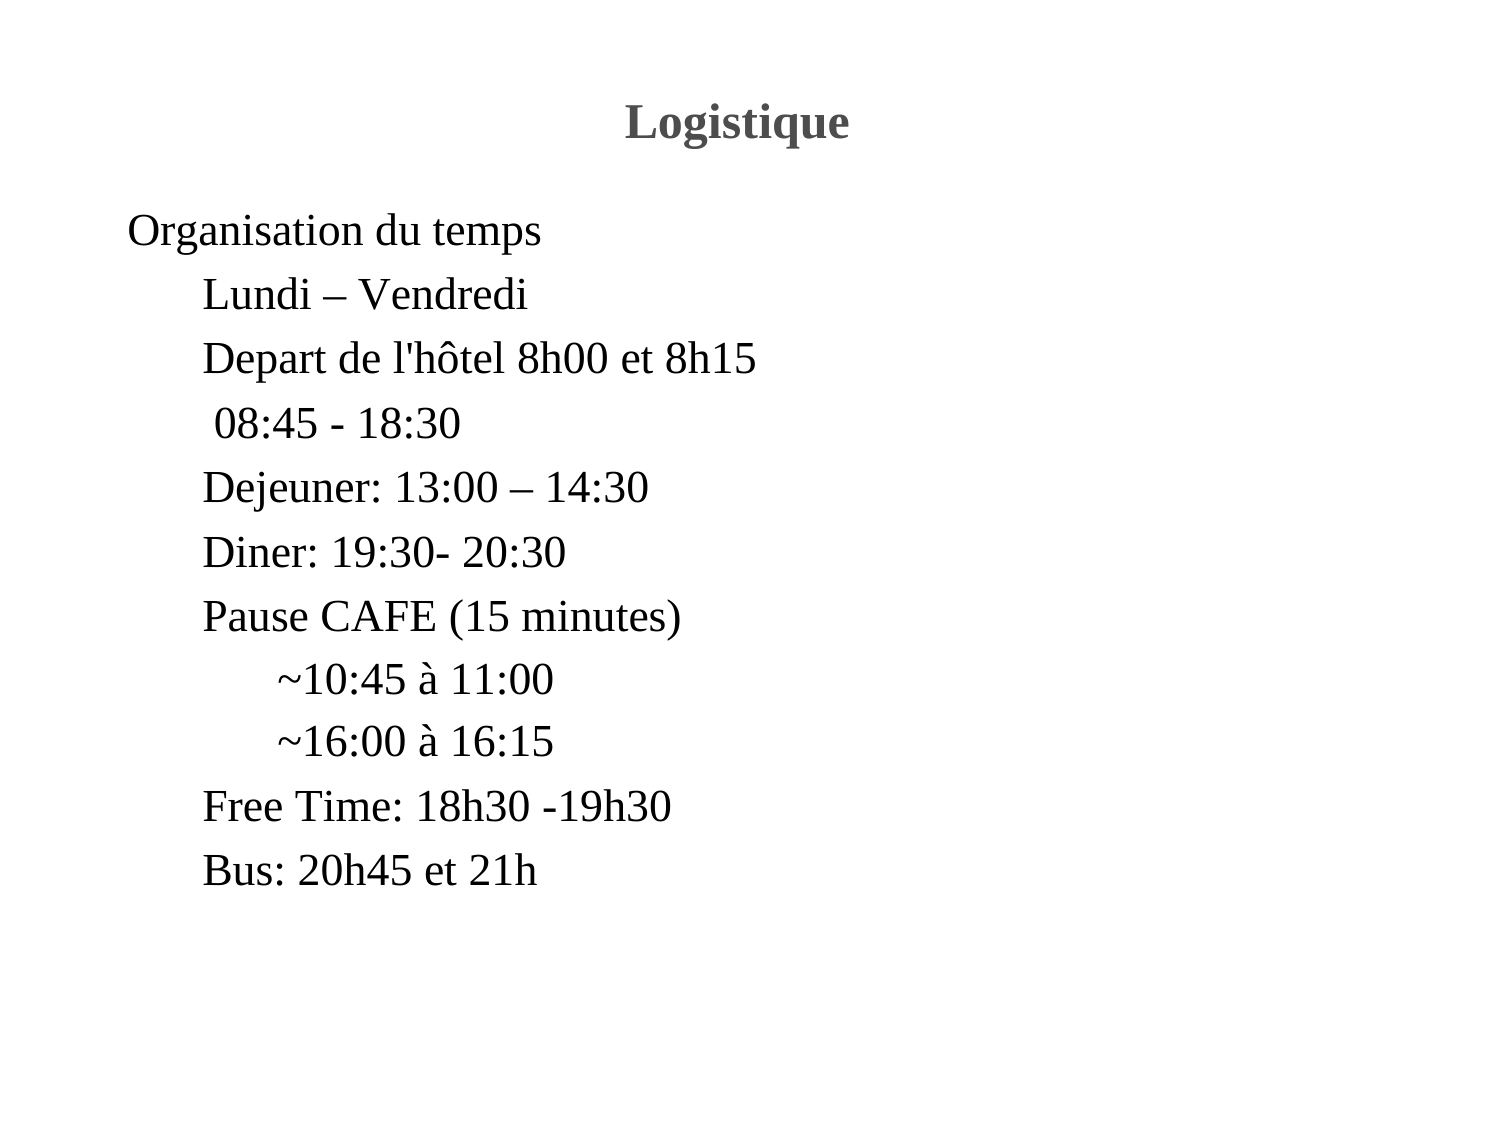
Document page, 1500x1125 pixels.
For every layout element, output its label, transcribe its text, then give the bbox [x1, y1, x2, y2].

list Organisation du temps Lundi – Vendredi Depart de l'hôtel 8h00 et 8h15 08:45 - 18:30 Dejeuner: 13:00 – 14:30 Diner: 19:30- 20:30 Pause CAFE (15 minutes) ~10:45 à 11:00 ~16:00 à 16:15 Free Time: 18h30 -19h30 Bus: 20h45 et 21h [112, 200, 1388, 966]
title Logistique [99, 87, 1375, 160]
